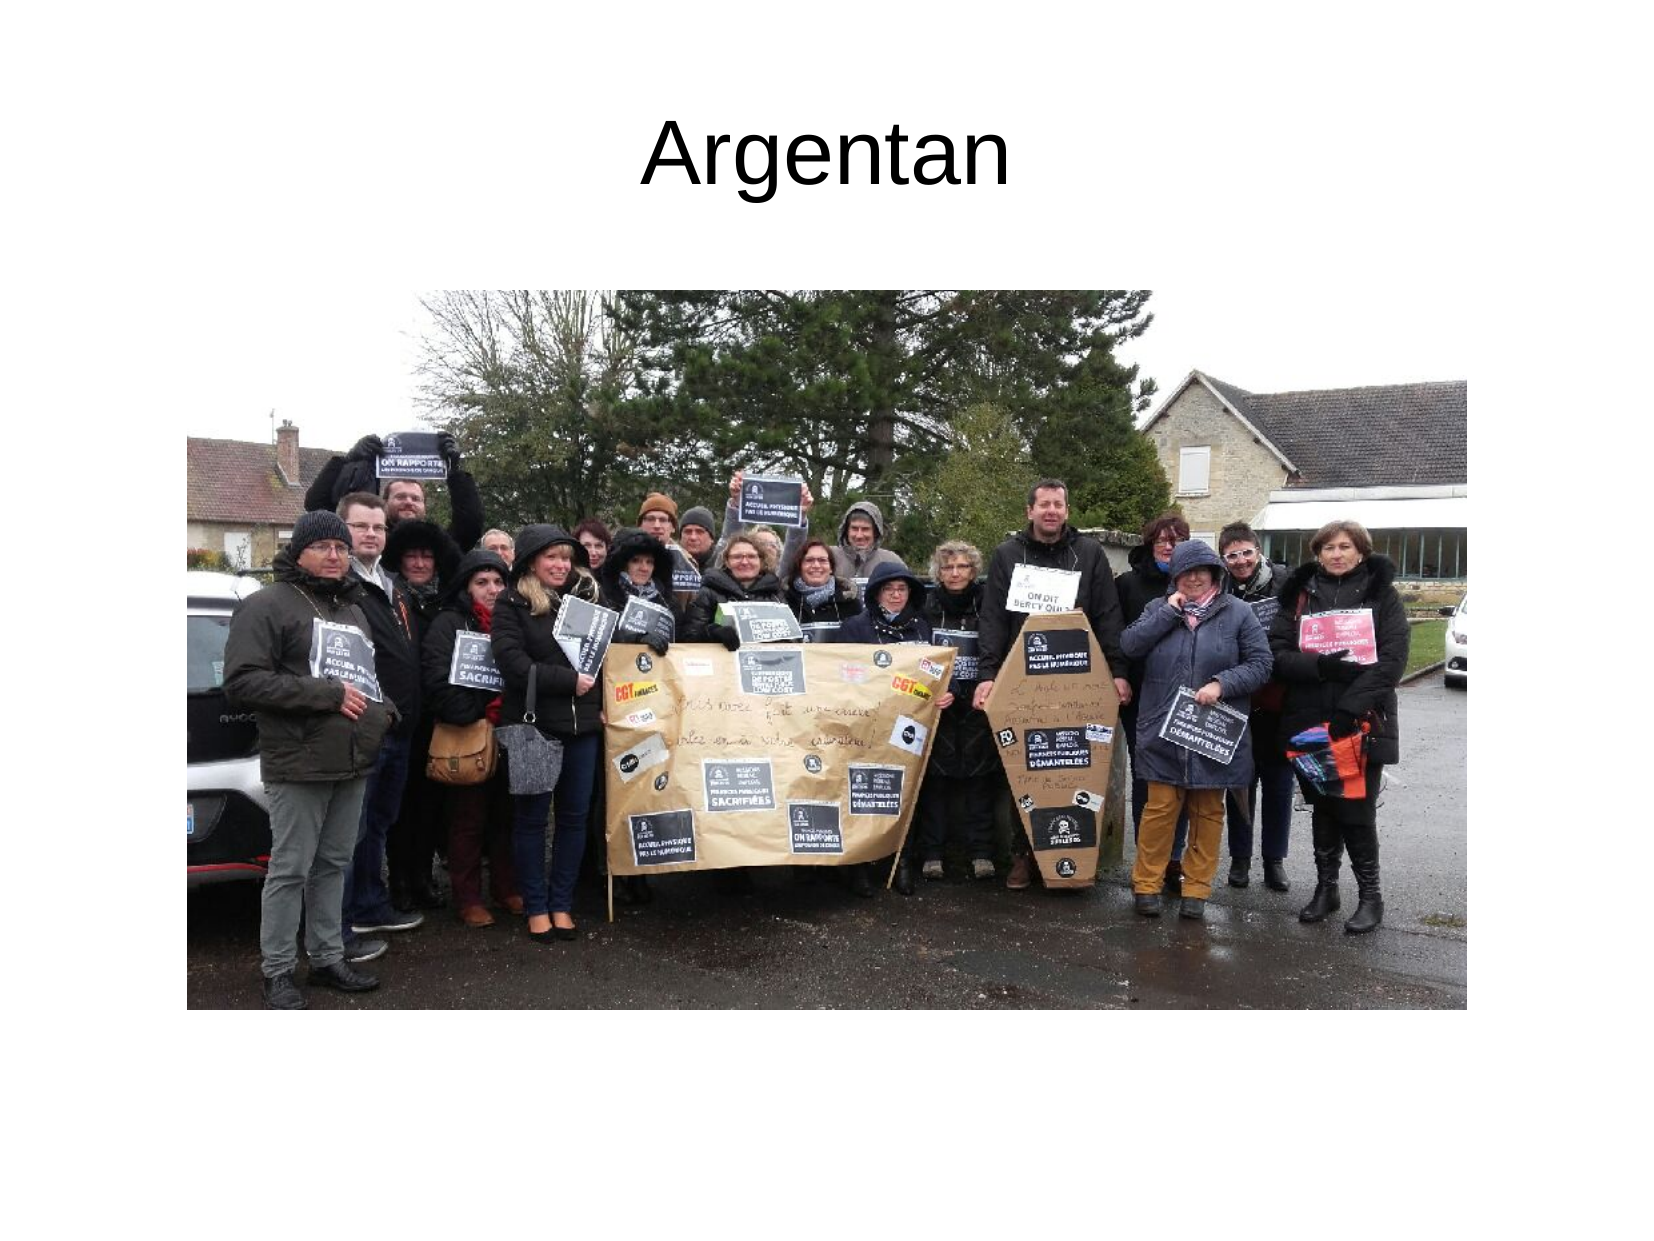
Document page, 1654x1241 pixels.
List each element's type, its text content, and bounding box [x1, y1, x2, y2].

picture [187, 290, 1467, 1010]
title Argentan [82, 49, 1571, 257]
